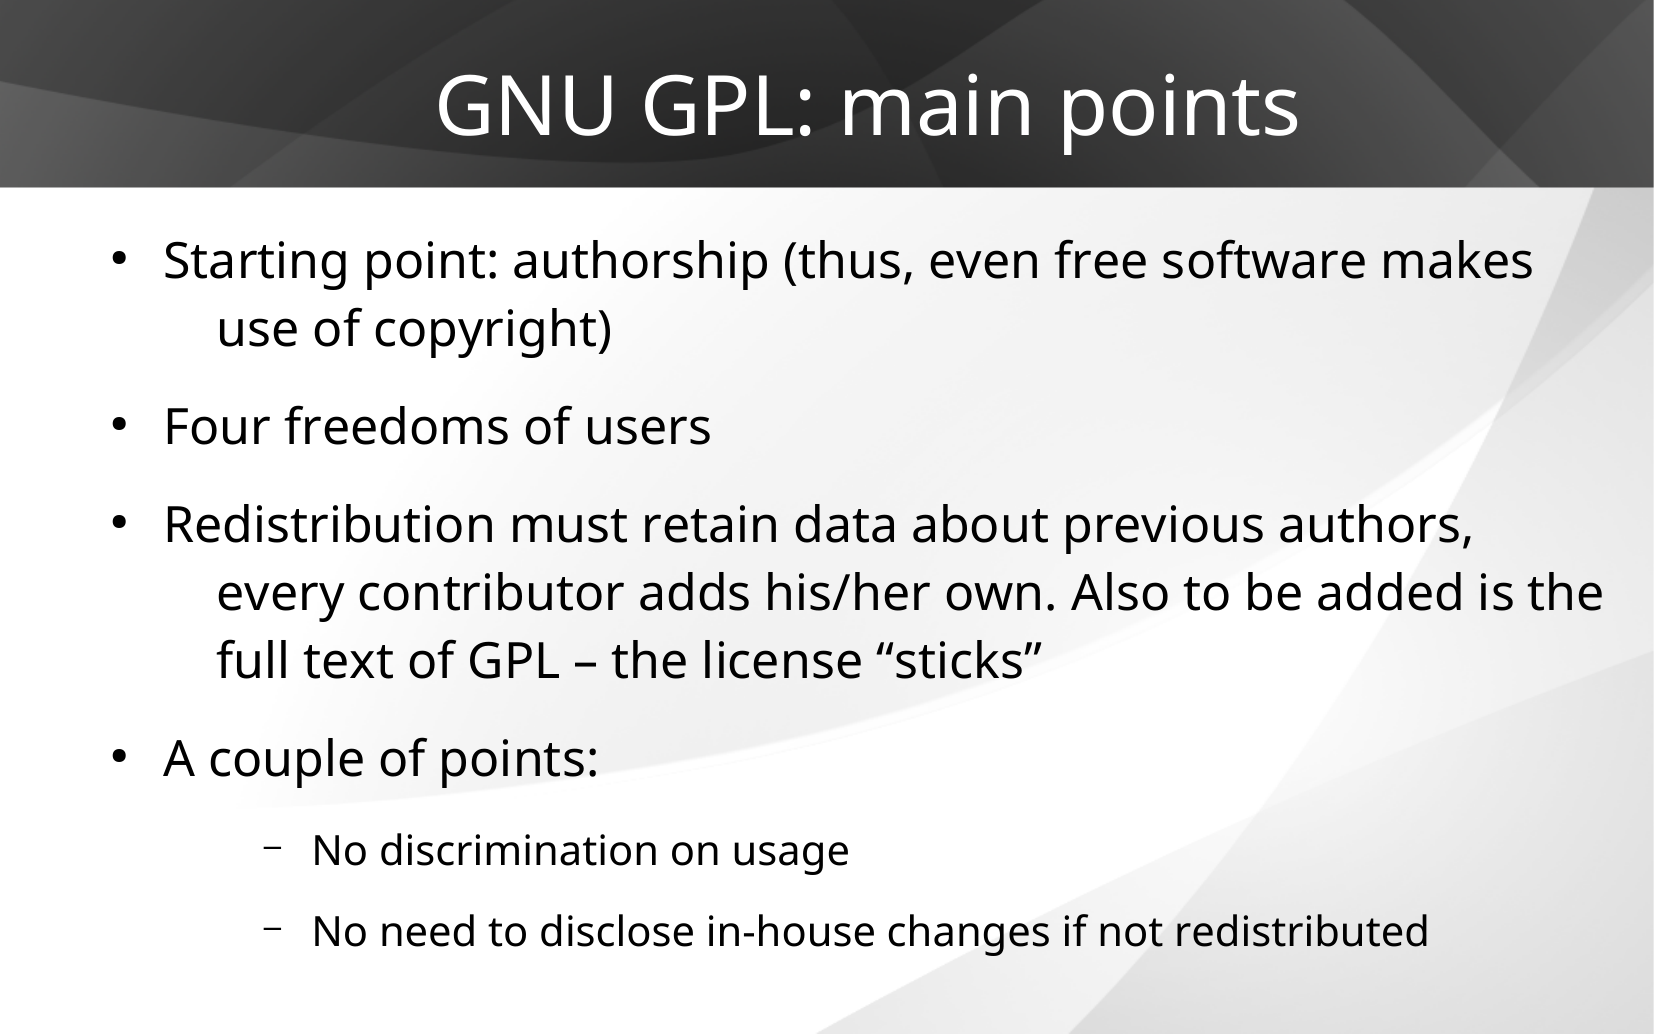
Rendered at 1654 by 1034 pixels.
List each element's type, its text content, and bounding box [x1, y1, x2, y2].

list Starting point: authorship (thus, even free software makes use of copyright) Four freedoms of users Redistribution must retain data about previous authors, every contributor adds his/her own. Also to be added is the full text of GPL – the license “sticks” A couple of points: No discrimination on usage No need to disclose in-house changes if not redistributed [75, 225, 1613, 1013]
title GNU GPL: main points [124, 0, 1613, 208]
picture [0, 0, 1654, 1034]
